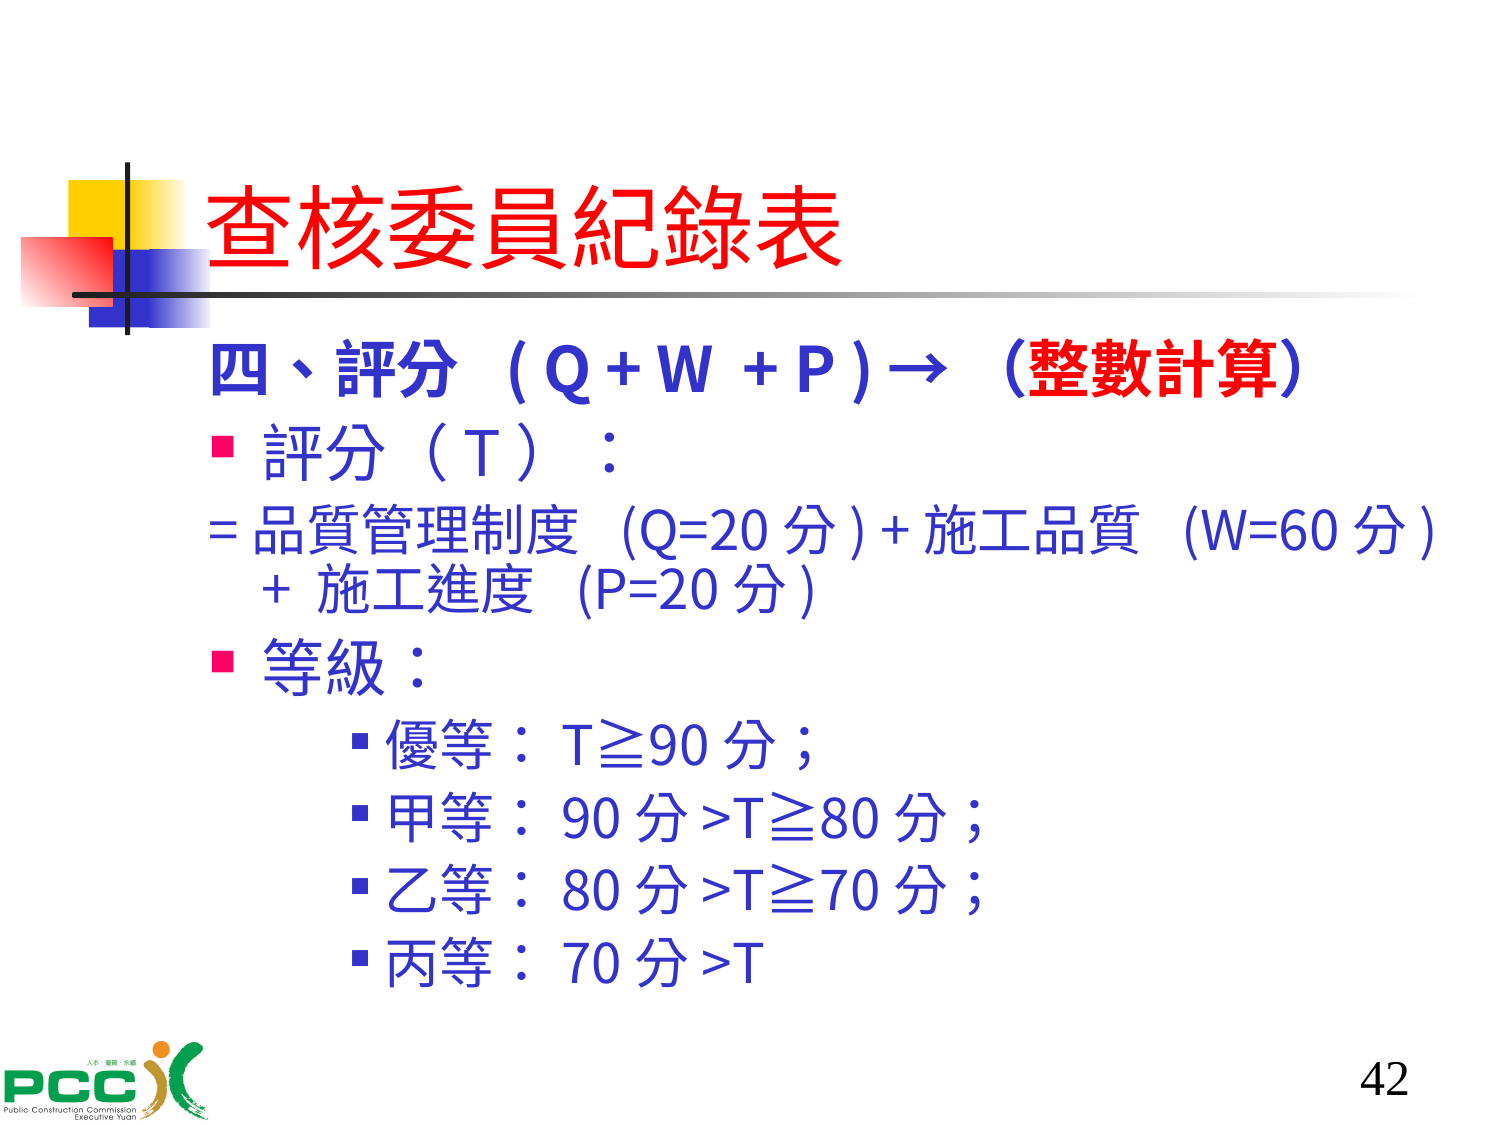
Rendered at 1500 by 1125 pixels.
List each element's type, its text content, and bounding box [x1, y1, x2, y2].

picture [0, 1037, 226, 1125]
title 查核委員紀錄表 [188, 101, 1500, 289]
list 四、評分 ( Q + W + P ) →（整數計算） 評分（T）： =品質管理制度 (Q=20分) +施工品質 (W=60分) + 施工進度 (P=20分) 等級： 優等：T≧90分； 甲等：90分>T≧80分； 乙等：80分>T≧70分； 丙等：70分>T [193, 331, 1469, 1007]
